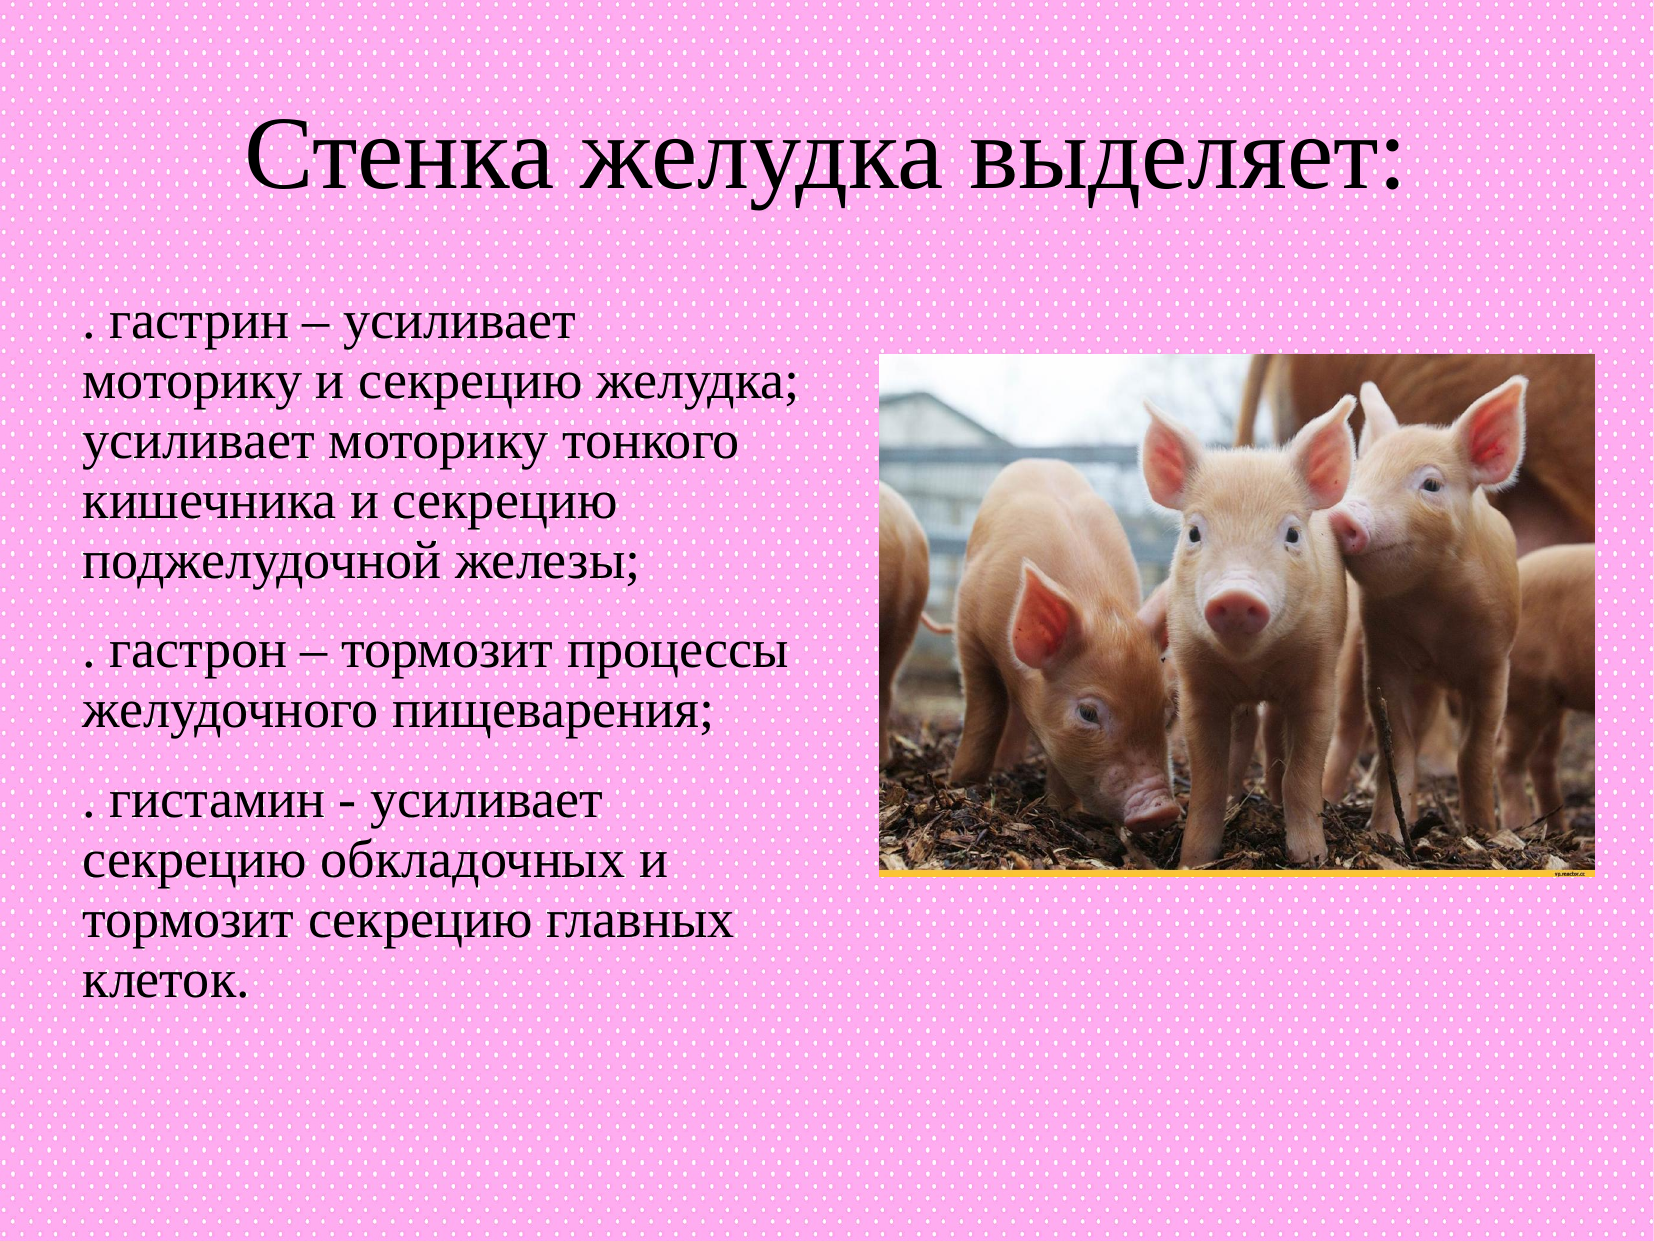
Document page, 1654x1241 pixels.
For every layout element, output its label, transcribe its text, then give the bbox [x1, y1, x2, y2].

title Стенка желудка выделяет: [82, 49, 1571, 257]
list . гастрин – усиливает моторику и секрецию желудка; усиливает моторику тонкого кишечника и секрецию поджелудочной железы; . гастрон – тормозит процессы желудочного пищеварения; . гистамин - усиливает секрецию обкладочных и тормозит секрецию главных клеток. [82, 290, 809, 1109]
picture [0, 0, 1654, 1241]
